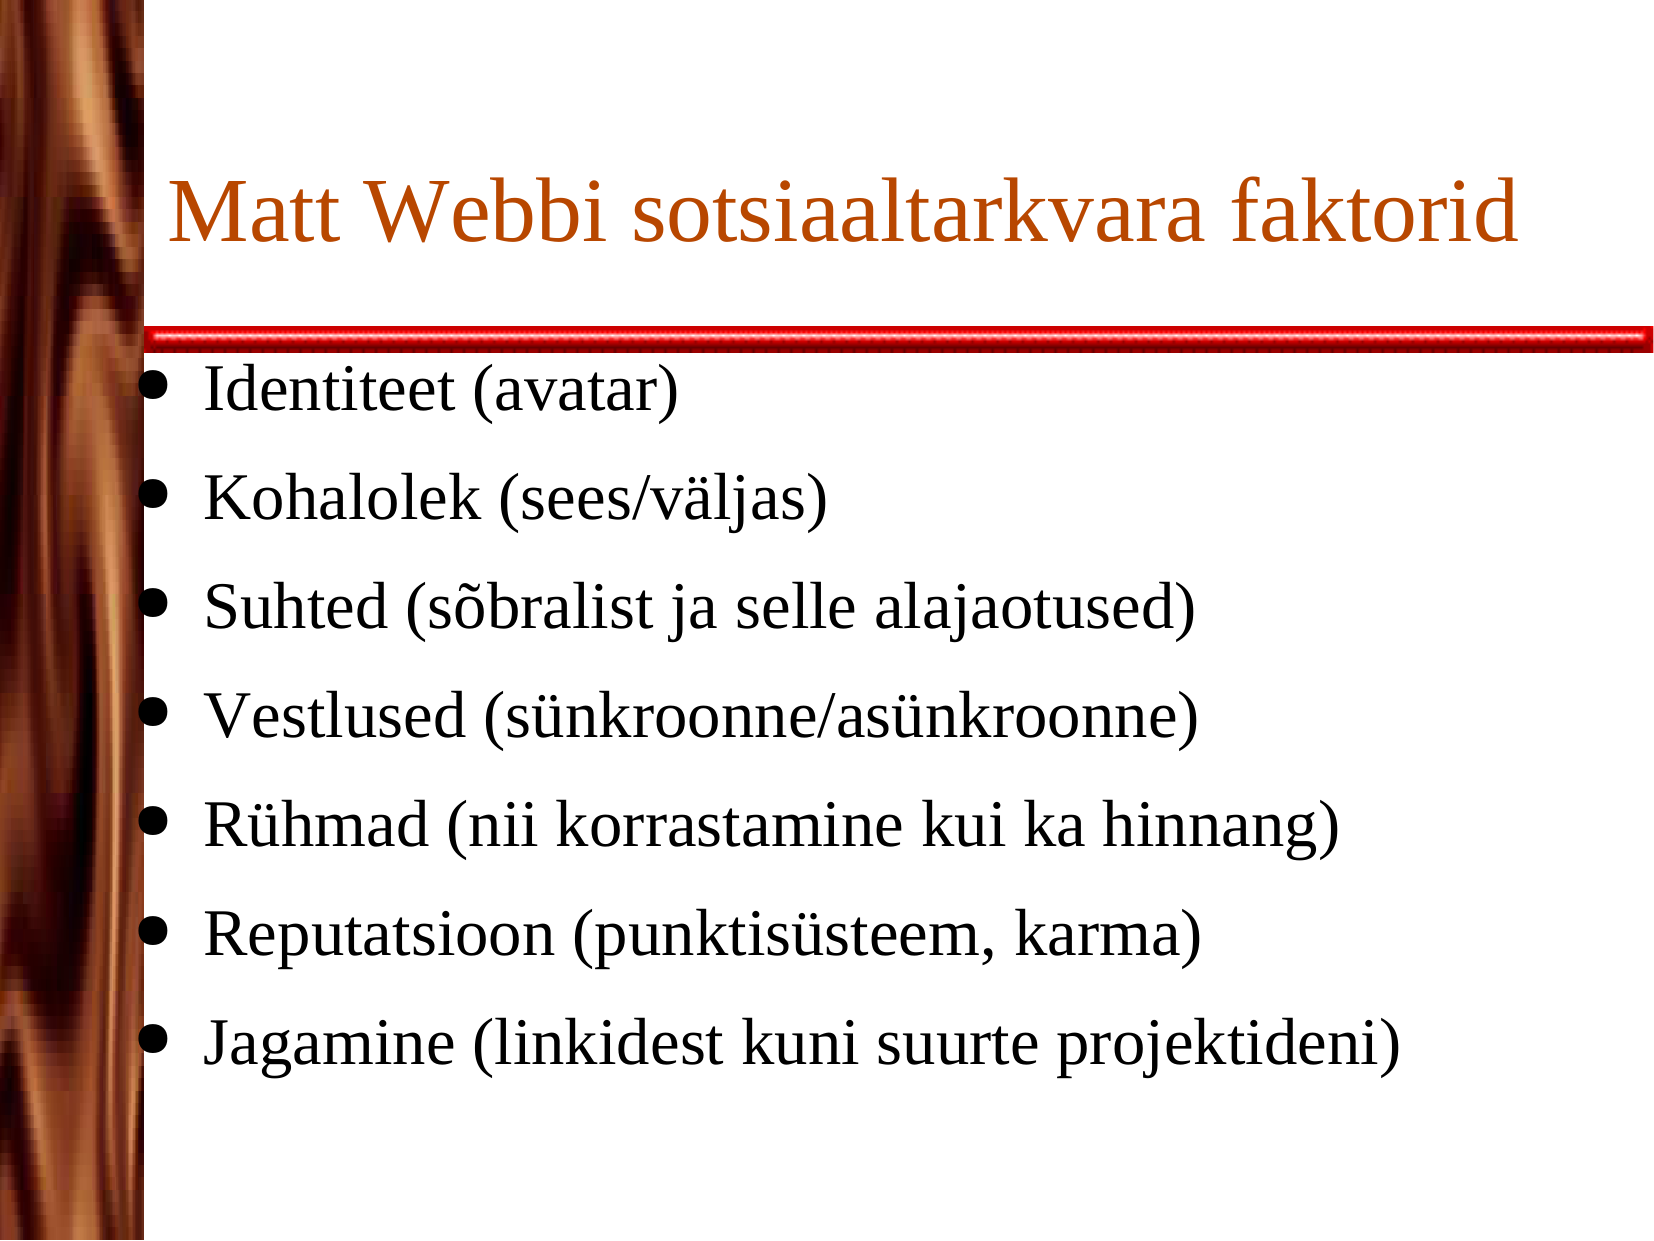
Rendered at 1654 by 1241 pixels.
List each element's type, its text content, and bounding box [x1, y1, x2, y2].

title Matt Webbi sotsiaaltarkvara faktorid [121, 100, 1533, 312]
list Identiteet (avatar) Kohalolek (sees/väljas) Suhted (sõbralist ja selle alajaotused) Vestlused (sünkroonne/asünkroonne) Rühmad (nii korrastamine kui ka hinnang) Reputatsioon (punktisüsteem, karma) Jagamine (linkidest kuni suurte projektideni) [121, 344, 1533, 1164]
picture [0, 0, 1654, 1240]
